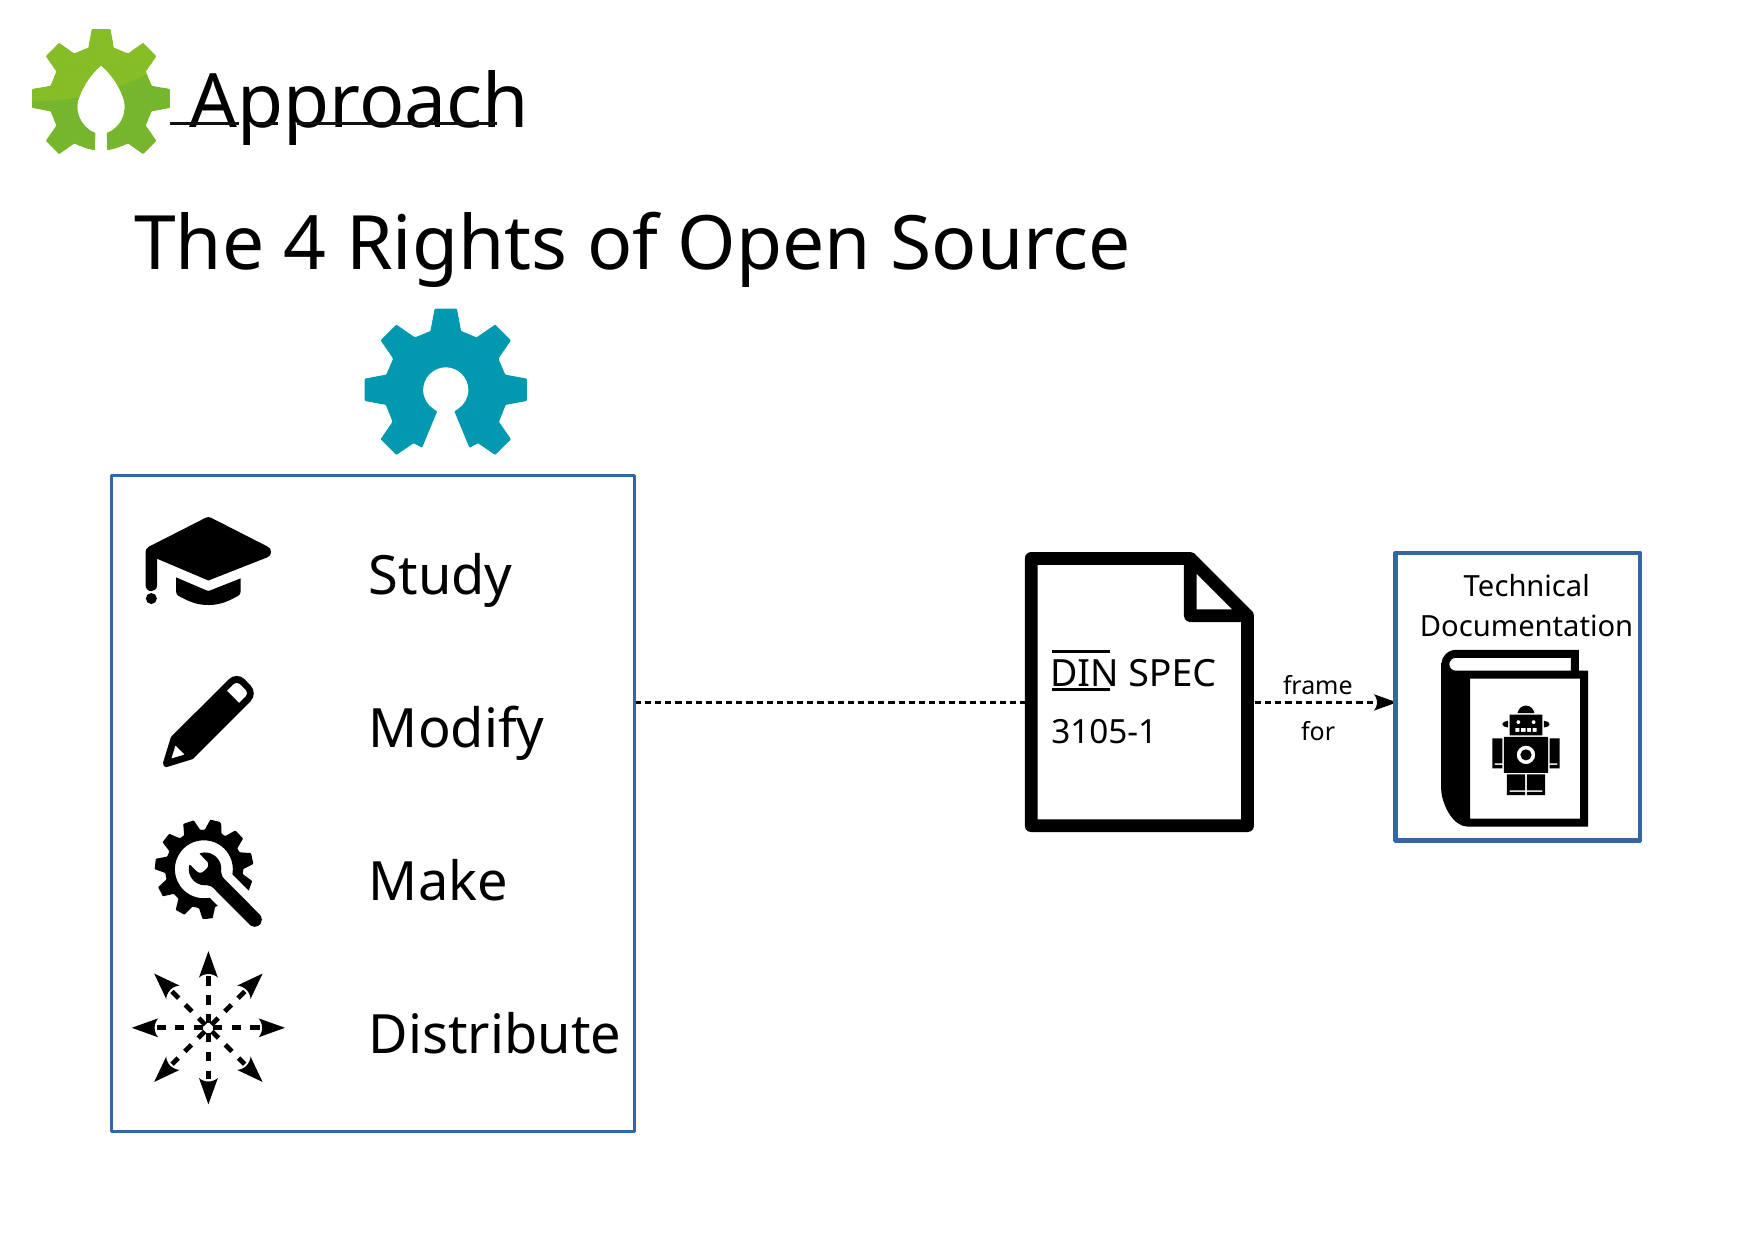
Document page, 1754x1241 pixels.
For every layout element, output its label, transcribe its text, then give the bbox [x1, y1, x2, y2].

picture [32, 29, 170, 154]
text_box Distribute [354, 988, 612, 1067]
picture [364, 308, 527, 455]
picture [1422, 646, 1607, 831]
text_box DIN SPEC [1035, 638, 1303, 726]
picture [162, 675, 254, 768]
picture [145, 517, 272, 606]
text_box frame for [1268, 660, 1391, 757]
text_box 3105-1 [1036, 700, 1262, 788]
text_box Approach [174, 40, 718, 143]
text_box [1561, 704, 1566, 752]
text_box [1486, 704, 1491, 752]
text_box Modify [354, 682, 543, 761]
text_box Study [354, 529, 517, 608]
text_box The 4 Rights of Open Source [134, 191, 1518, 289]
picture [1024, 552, 1254, 833]
picture [154, 819, 262, 927]
text_box Make [354, 835, 509, 914]
text_box Technical Documentation [1405, 557, 1658, 645]
